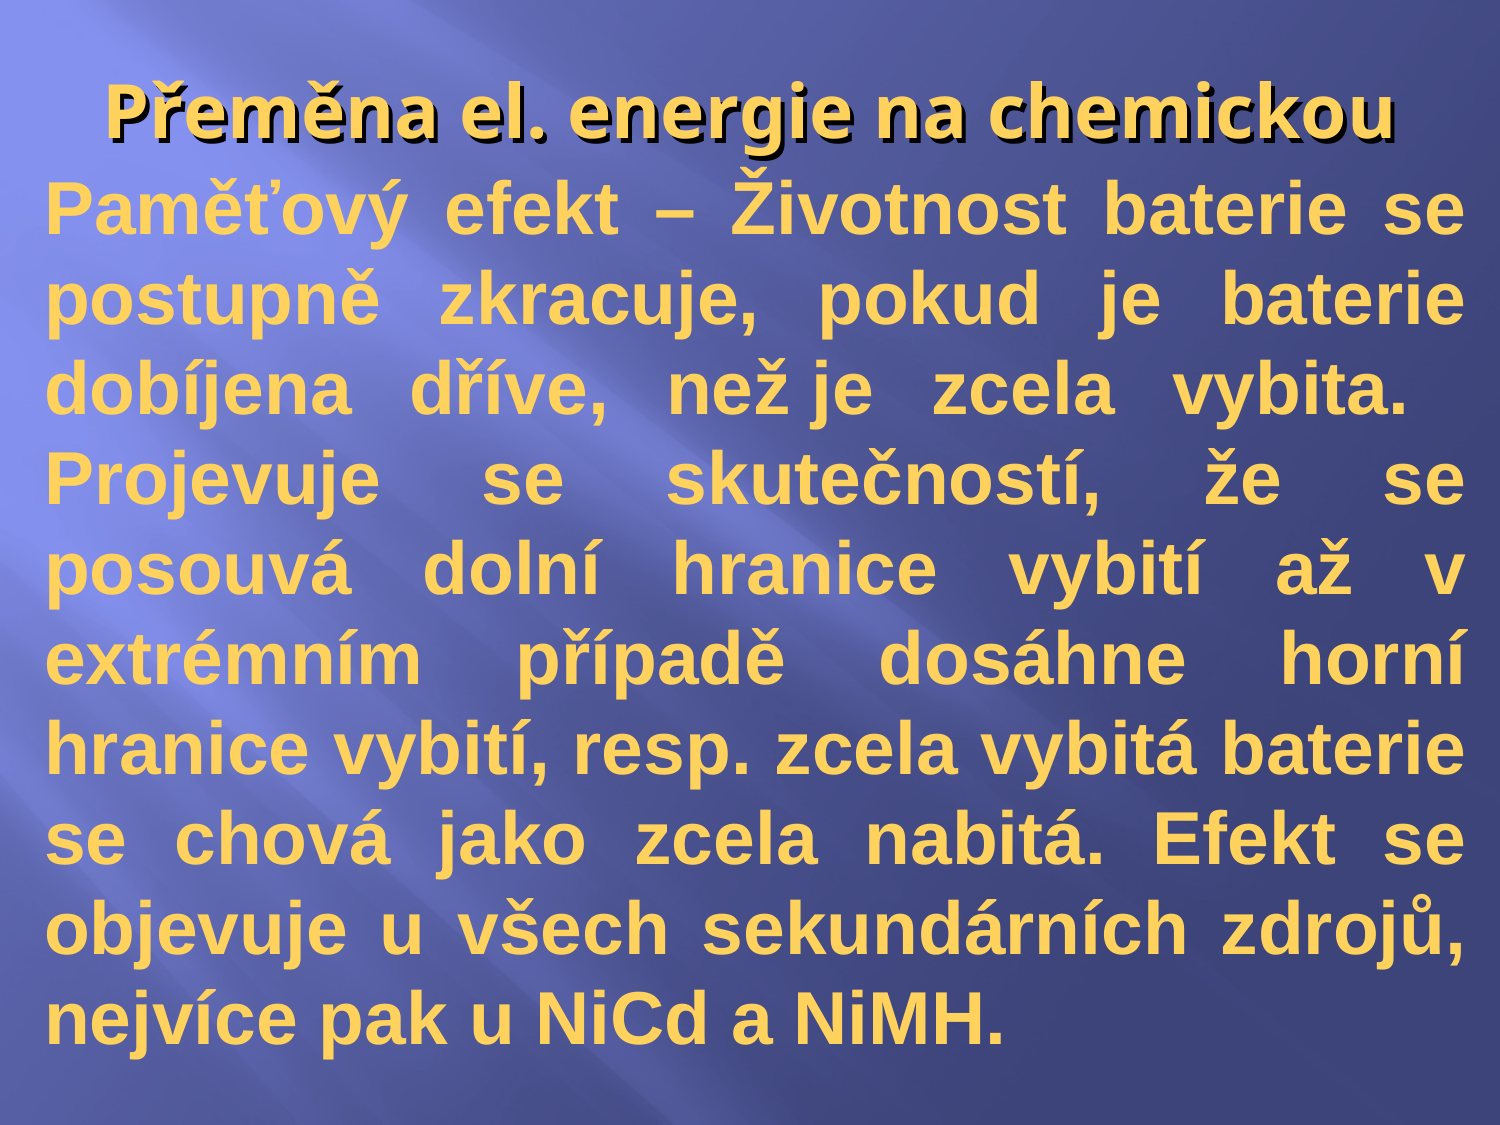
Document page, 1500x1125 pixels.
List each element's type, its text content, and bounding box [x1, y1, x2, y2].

picture [0, 0, 1500, 1125]
title Přeměna el. energie na chemickou [64, 11, 1436, 172]
text_box Paměťový efekt – Životnost baterie se postupně zkracuje, pokud je baterie dobíjena dříve, než je zcela vybita. Projevuje se skutečností, že se posouvá dolní hranice vybití až v extrémním případě dosáhne horní hranice vybití, resp. zcela vybitá baterie se chová jako zcela nabitá. Efekt se objevuje u všech sekundárních zdrojů, nejvíce pak u NiCd a NiMH. [29, 172, 1483, 1047]
